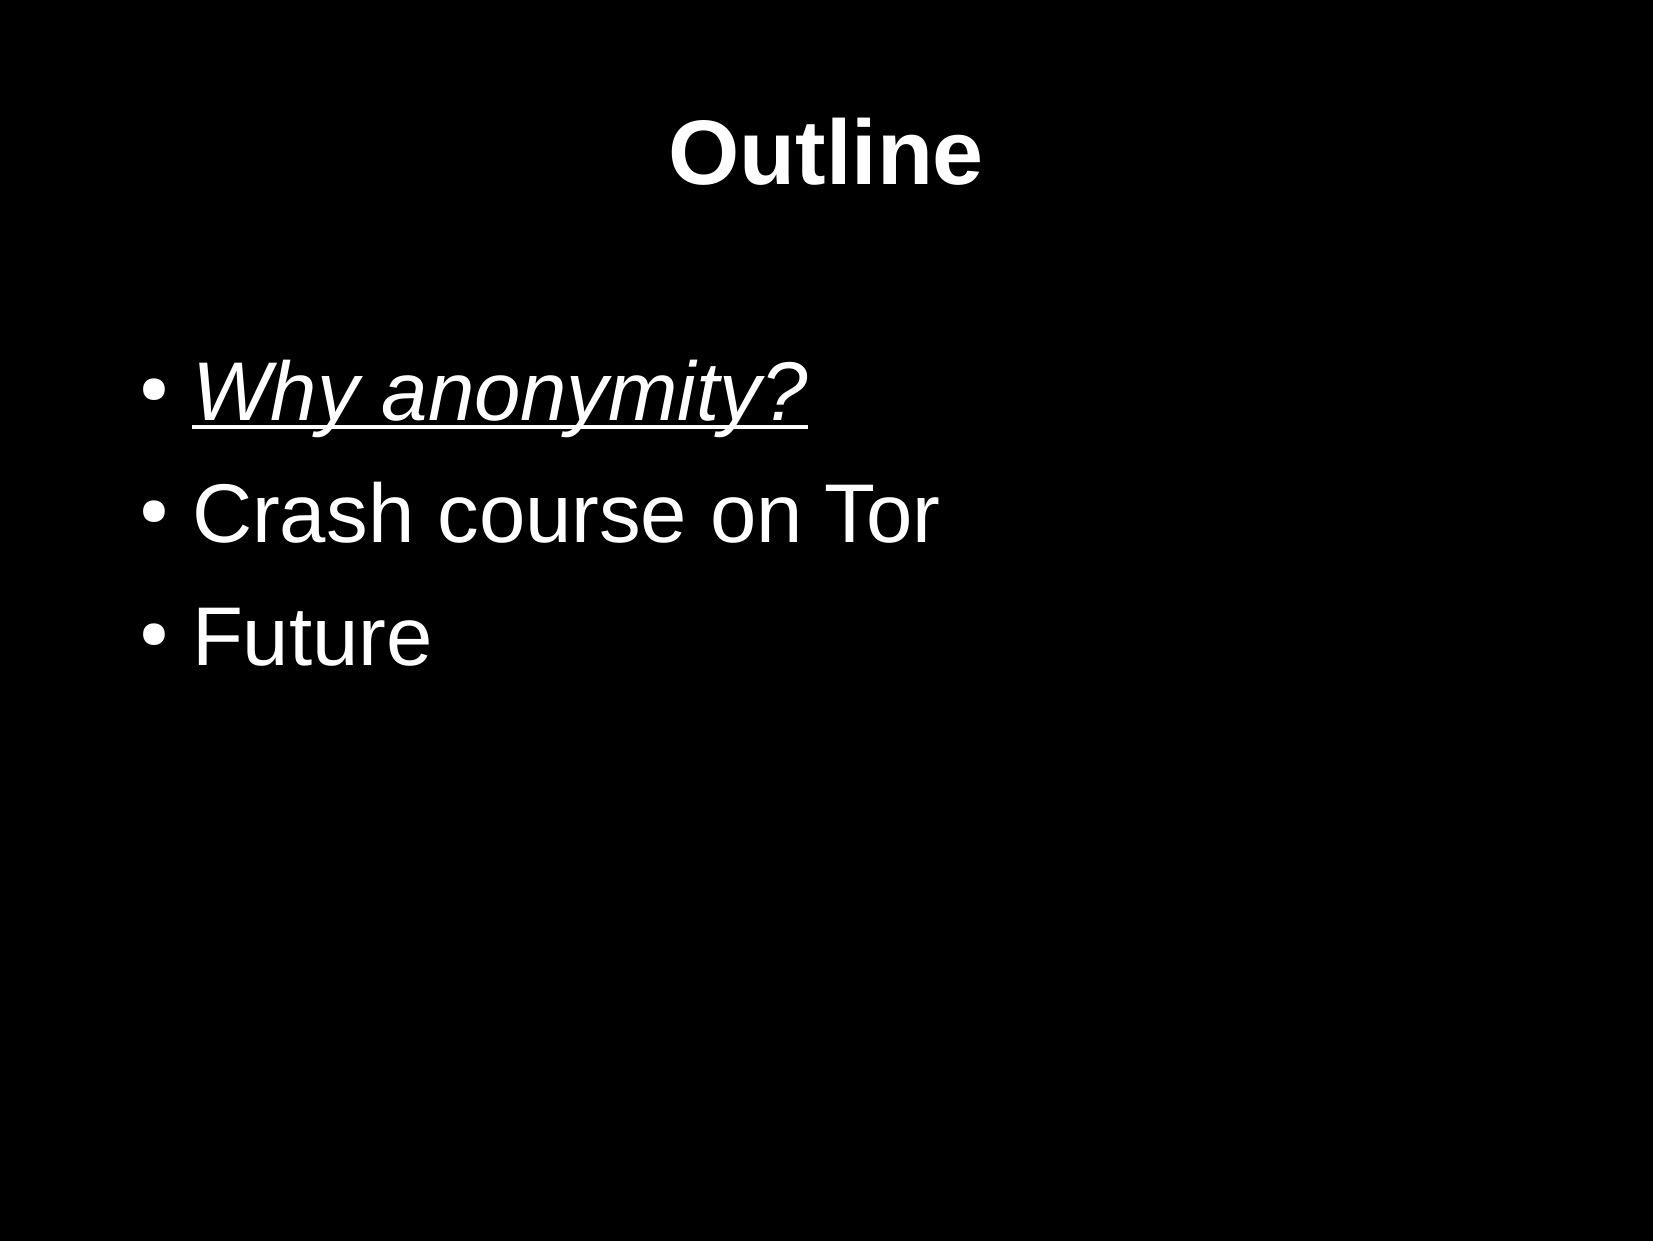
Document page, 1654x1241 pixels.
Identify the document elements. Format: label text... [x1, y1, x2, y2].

list Why anonymity? Crash course on Tor Future [121, 344, 1534, 683]
title Outline [82, 49, 1571, 257]
